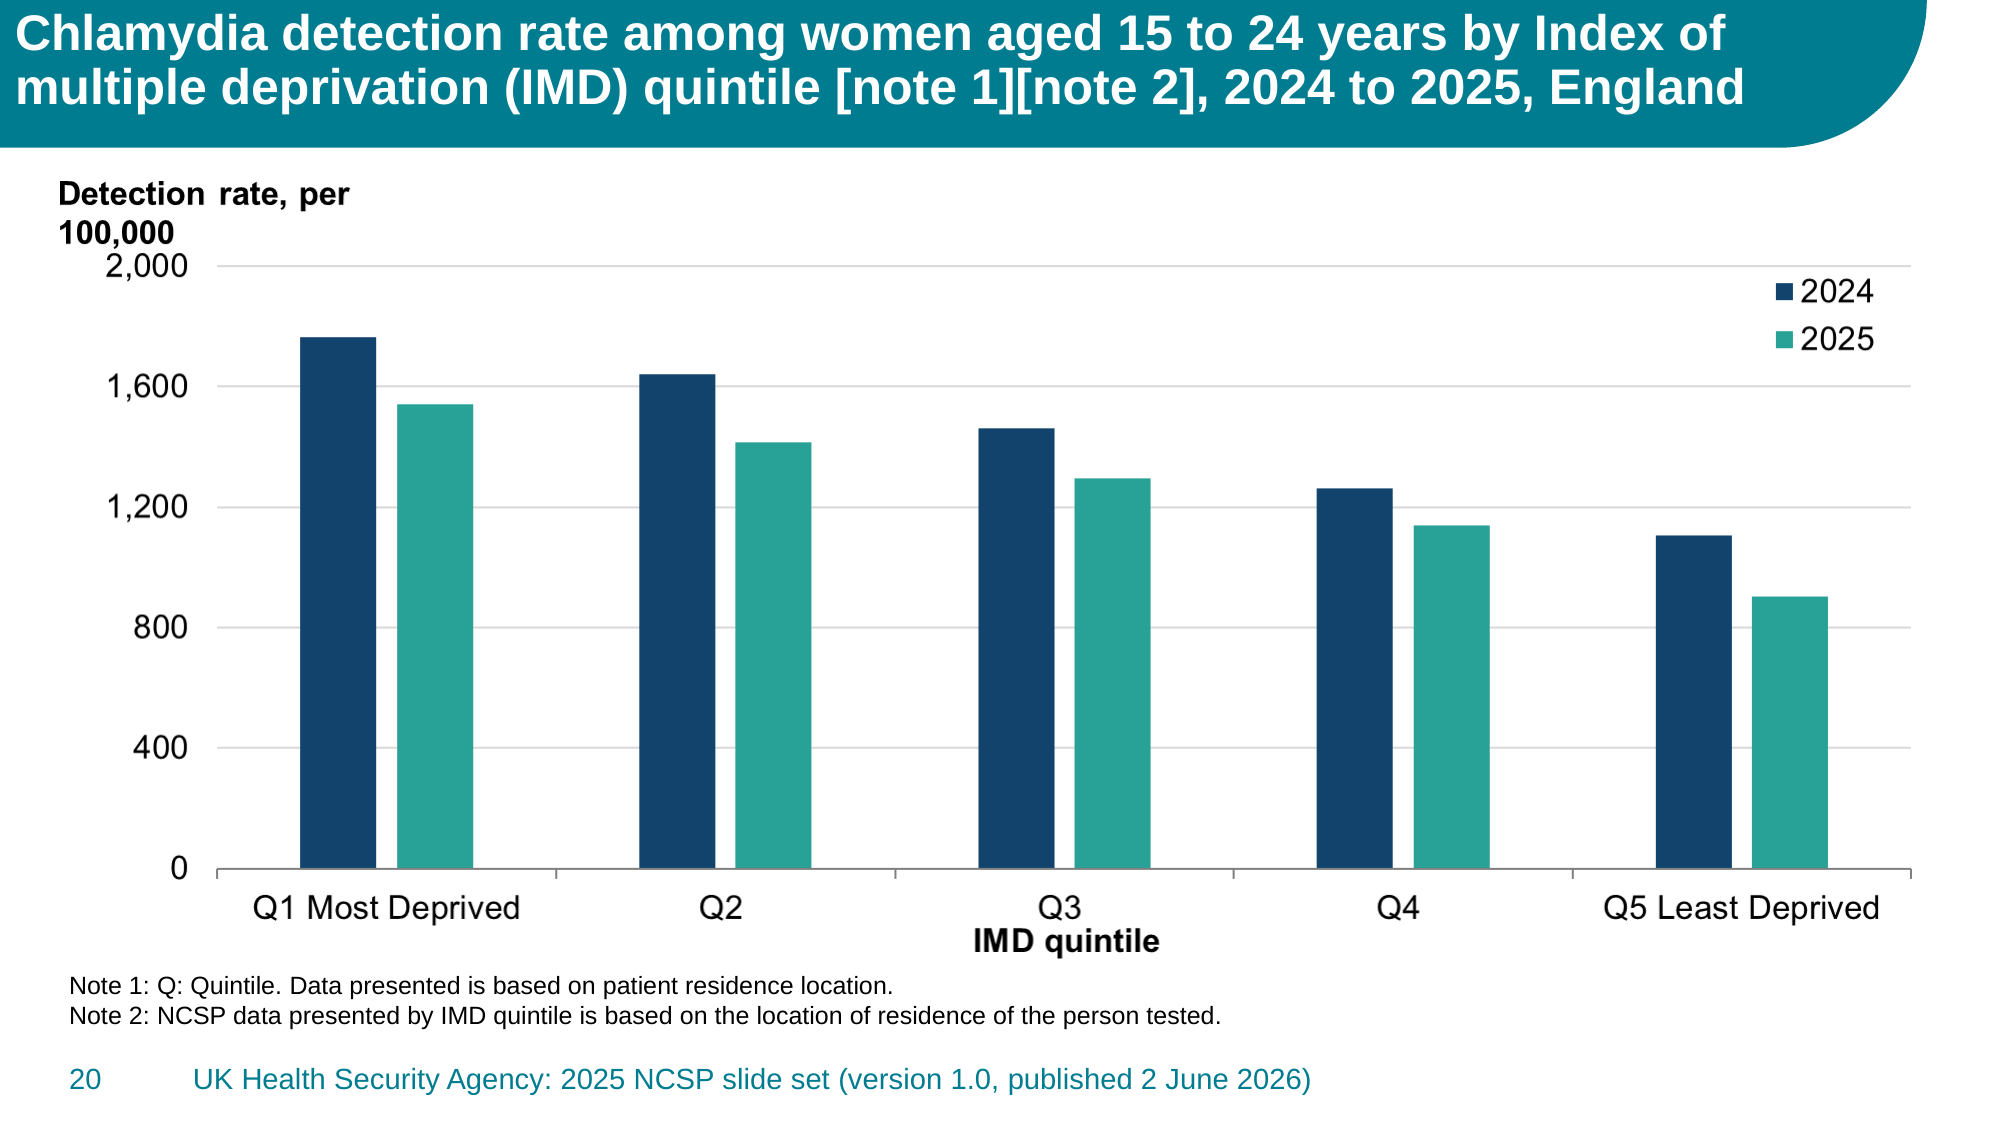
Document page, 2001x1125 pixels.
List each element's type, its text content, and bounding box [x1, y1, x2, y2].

text_box [54, 1053, 152, 1112]
title Chlamydia detection rate among women aged 15 to 24 years by Index of multiple deprivation (IMD) quintile [note 1][note 2], 2024 to 2025, England [0, 0, 1865, 105]
picture [49, 169, 1941, 962]
text_box Note 1: Q: Quintile. Data presented is based on patient residence location. Note 2: NCSP data presented by IMD quintile is based on the location of residence of the person tested. [54, 961, 1366, 1038]
